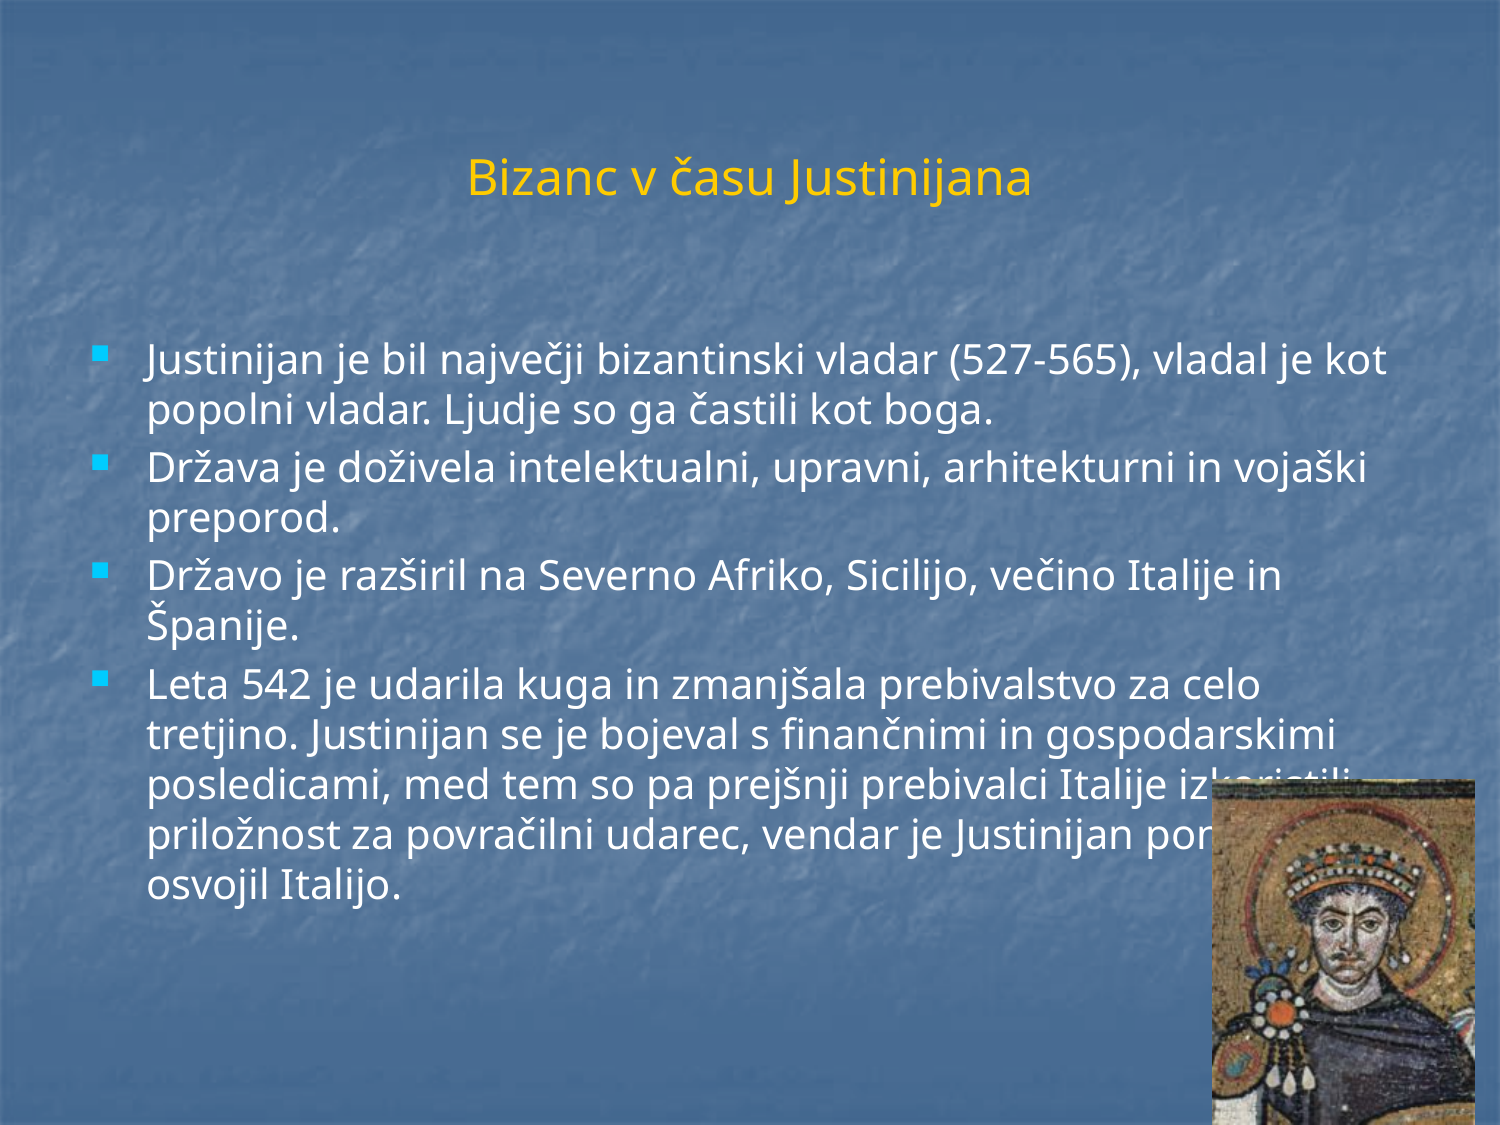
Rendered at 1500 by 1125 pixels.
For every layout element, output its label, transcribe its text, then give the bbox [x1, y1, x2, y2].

picture [0, 0, 1500, 1125]
title Bizanc v času Justinijana [75, 62, 1425, 288]
list Justinijan je bil največji bizantinski vladar (527-565), vladal je kot popolni vladar. Ljudje so ga častili kot boga. Država je doživela intelektualni, upravni, arhitekturni in vojaški preporod. Državo je razširil na Severno Afriko, Sicilijo, večino Italije in Španije. Leta 542 je udarila kuga in zmanjšala prebivalstvo za celo tretjino. Justinijan se je bojeval s finančnimi in gospodarskimi posledicami, med tem so pa prejšnji prebivalci Italije izkoristili priložnost za povračilni udarec, vendar je Justinijan ponovno osvojil Italijo. [75, 324, 1425, 1000]
